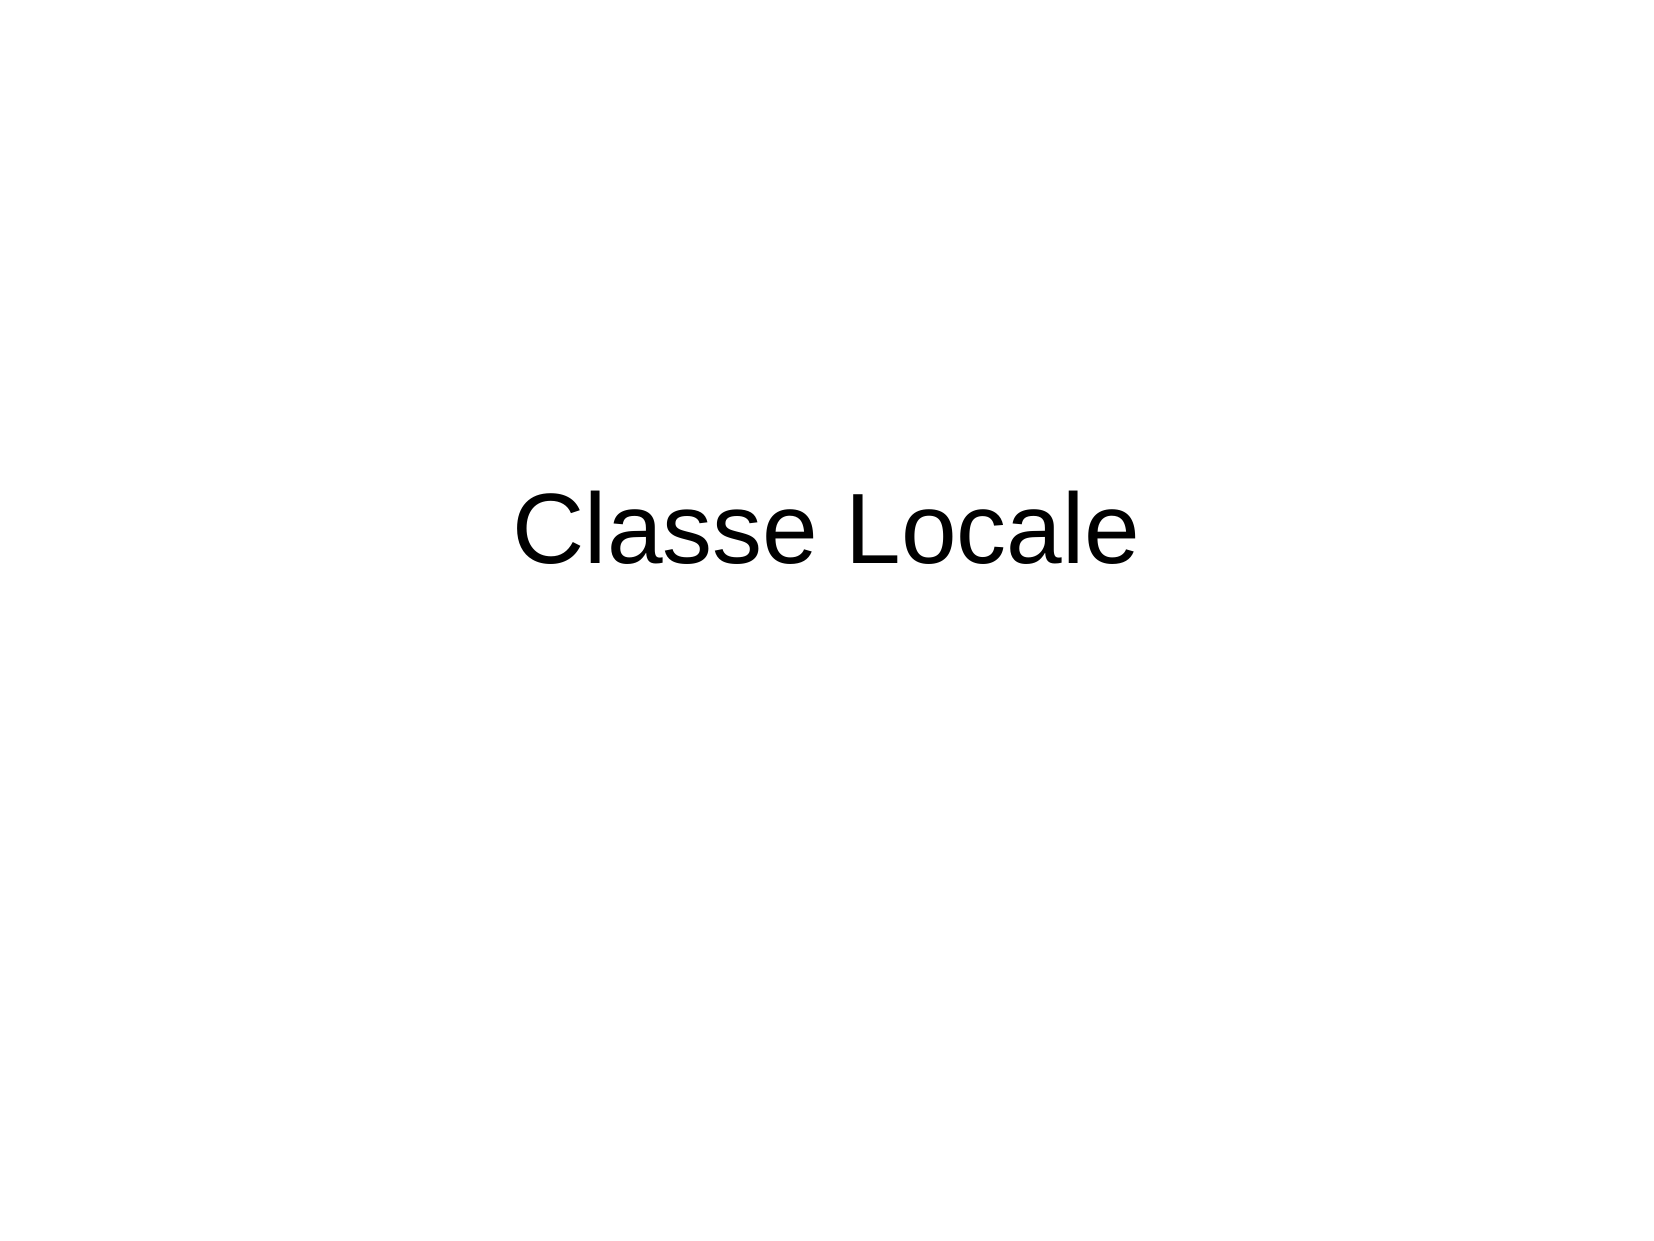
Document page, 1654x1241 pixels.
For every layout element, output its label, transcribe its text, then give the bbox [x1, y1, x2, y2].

subtitle Classe Locale [82, 49, 1571, 1010]
